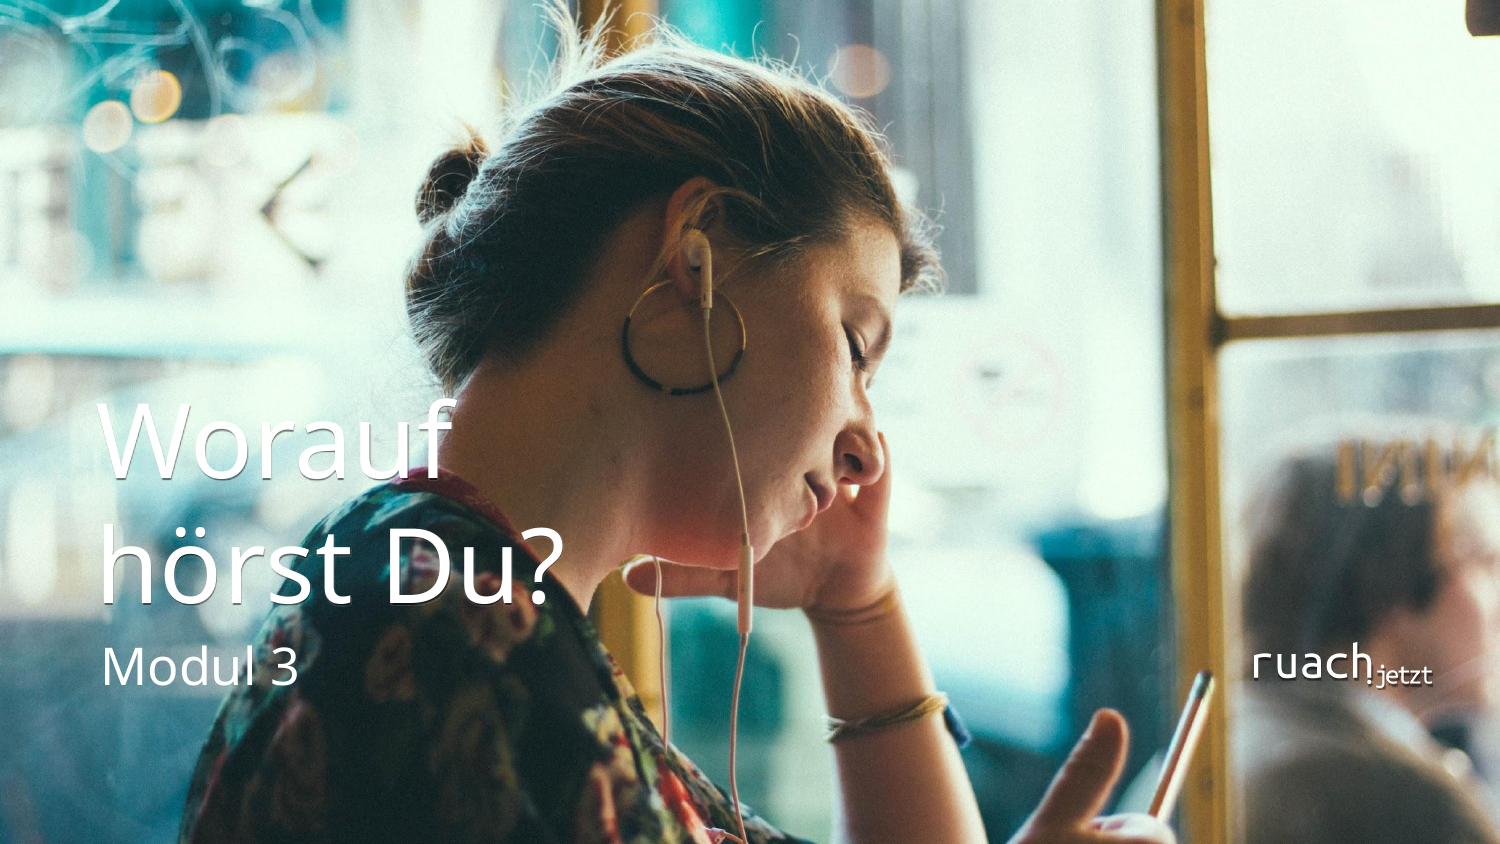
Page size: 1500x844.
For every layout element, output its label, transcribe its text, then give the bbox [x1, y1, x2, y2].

picture [0, 0, 1500, 844]
text_box Worauf hörst Du? [80, 359, 832, 640]
text_box Modul 3 [85, 618, 837, 712]
